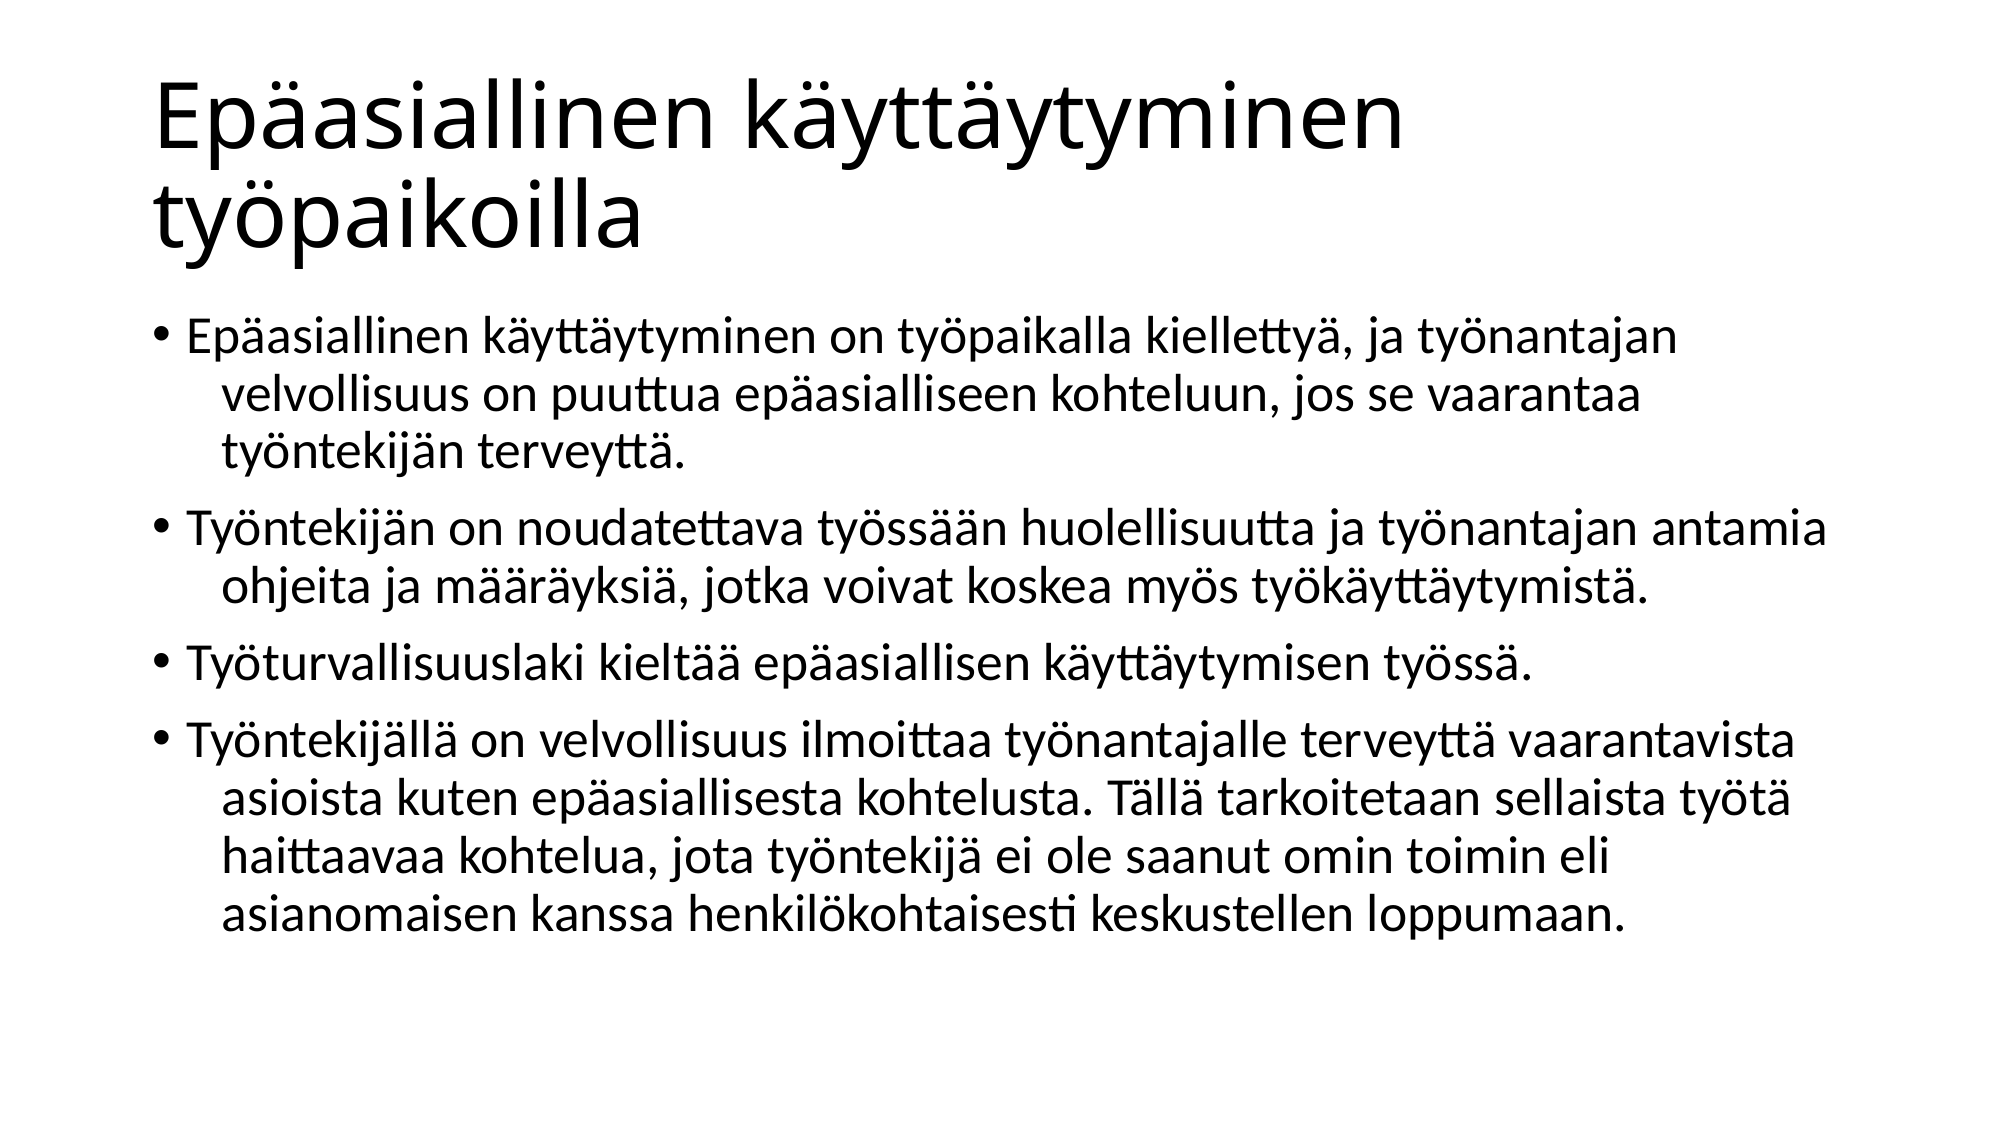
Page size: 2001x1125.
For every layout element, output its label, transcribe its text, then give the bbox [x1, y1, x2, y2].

title Epäasiallinen käyttäytyminen työpaikoilla [137, 59, 1863, 278]
list Epäasiallinen käyttäytyminen on työpaikalla kiellettyä, ja työnantajan velvollisuus on puuttua epäasialliseen kohteluun, jos se vaarantaa työntekijän terveyttä. Työntekijän on noudatettava työssään huolellisuutta ja työnantajan antamia ohjeita ja määräyksiä, jotka voivat koskea myös työkäyttäytymistä. Työturvallisuuslaki kieltää epäasiallisen käyttäytymisen työssä. Työntekijällä on velvollisuus ilmoittaa työnantajalle terveyttä vaarantavista asioista kuten epäasiallisesta kohtelusta. Tällä tarkoitetaan sellaista työtä haittaavaa kohtelua, jota työntekijä ei ole saanut omin toimin eli asianomaisen kanssa henkilökohtaisesti keskustellen loppumaan. [137, 299, 1863, 1014]
